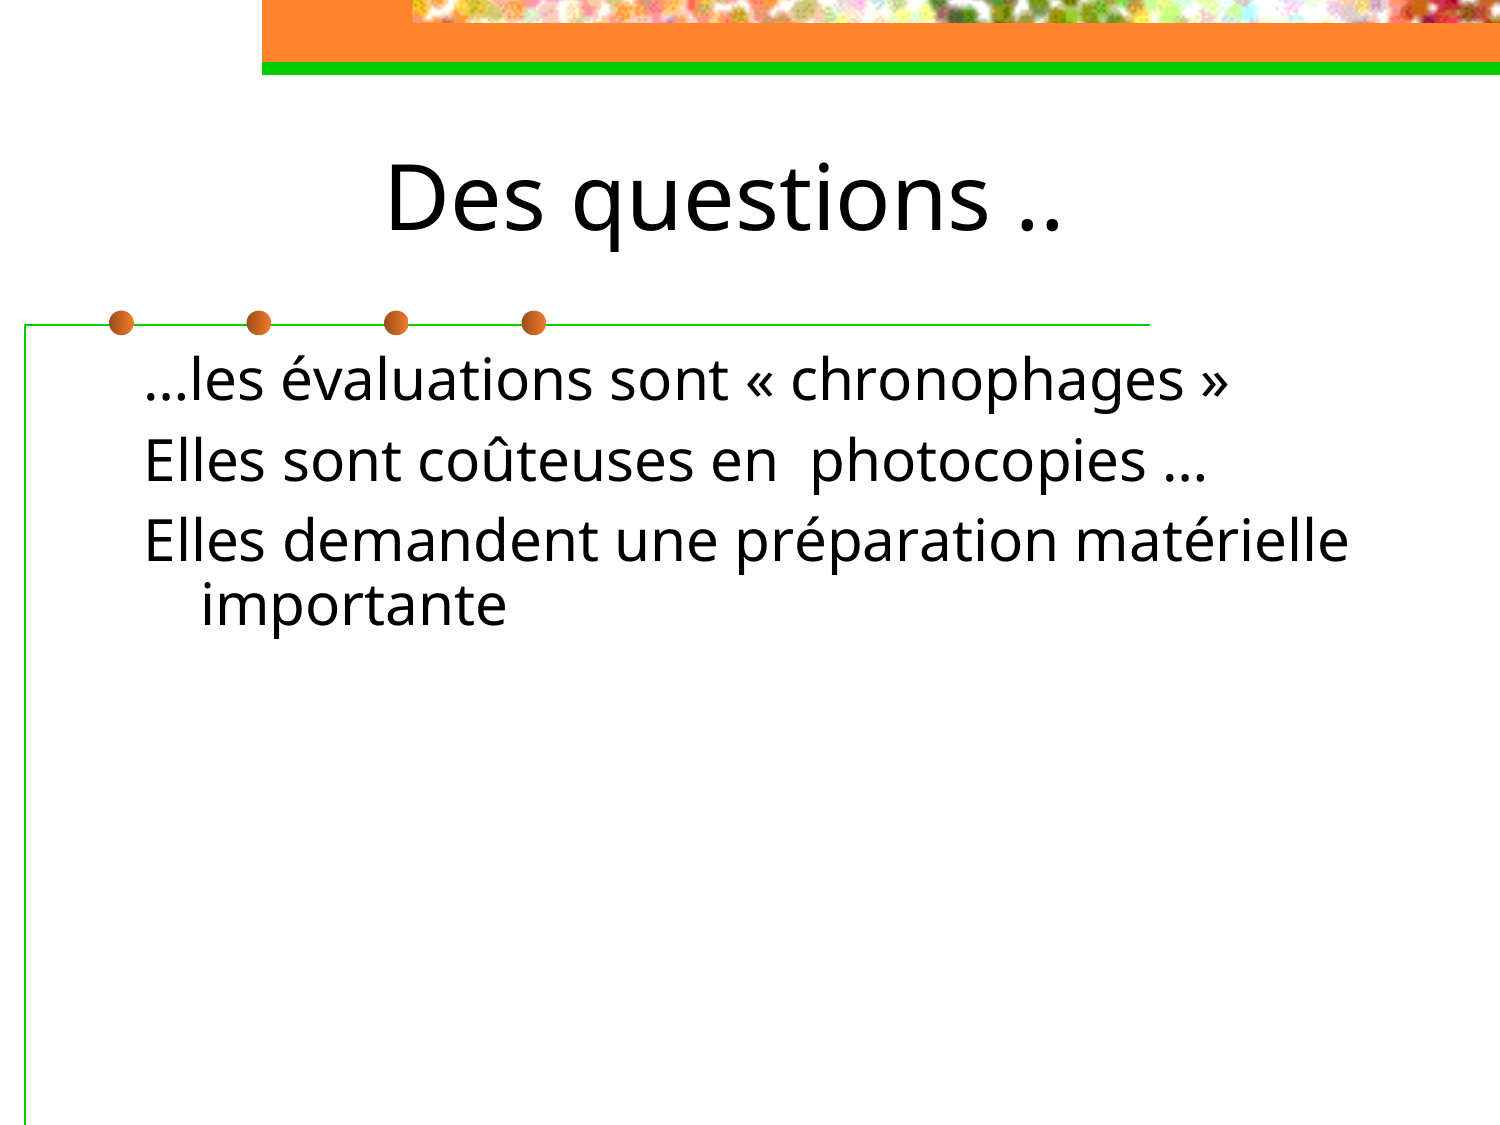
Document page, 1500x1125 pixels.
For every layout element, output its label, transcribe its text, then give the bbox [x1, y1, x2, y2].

title Des questions .. [87, 76, 1362, 312]
picture [412, 0, 1500, 23]
list …les évaluations sont « chronophages » Elles sont coûteuses en photocopies … Elles demandent une préparation matérielle importante [87, 350, 1362, 1045]
